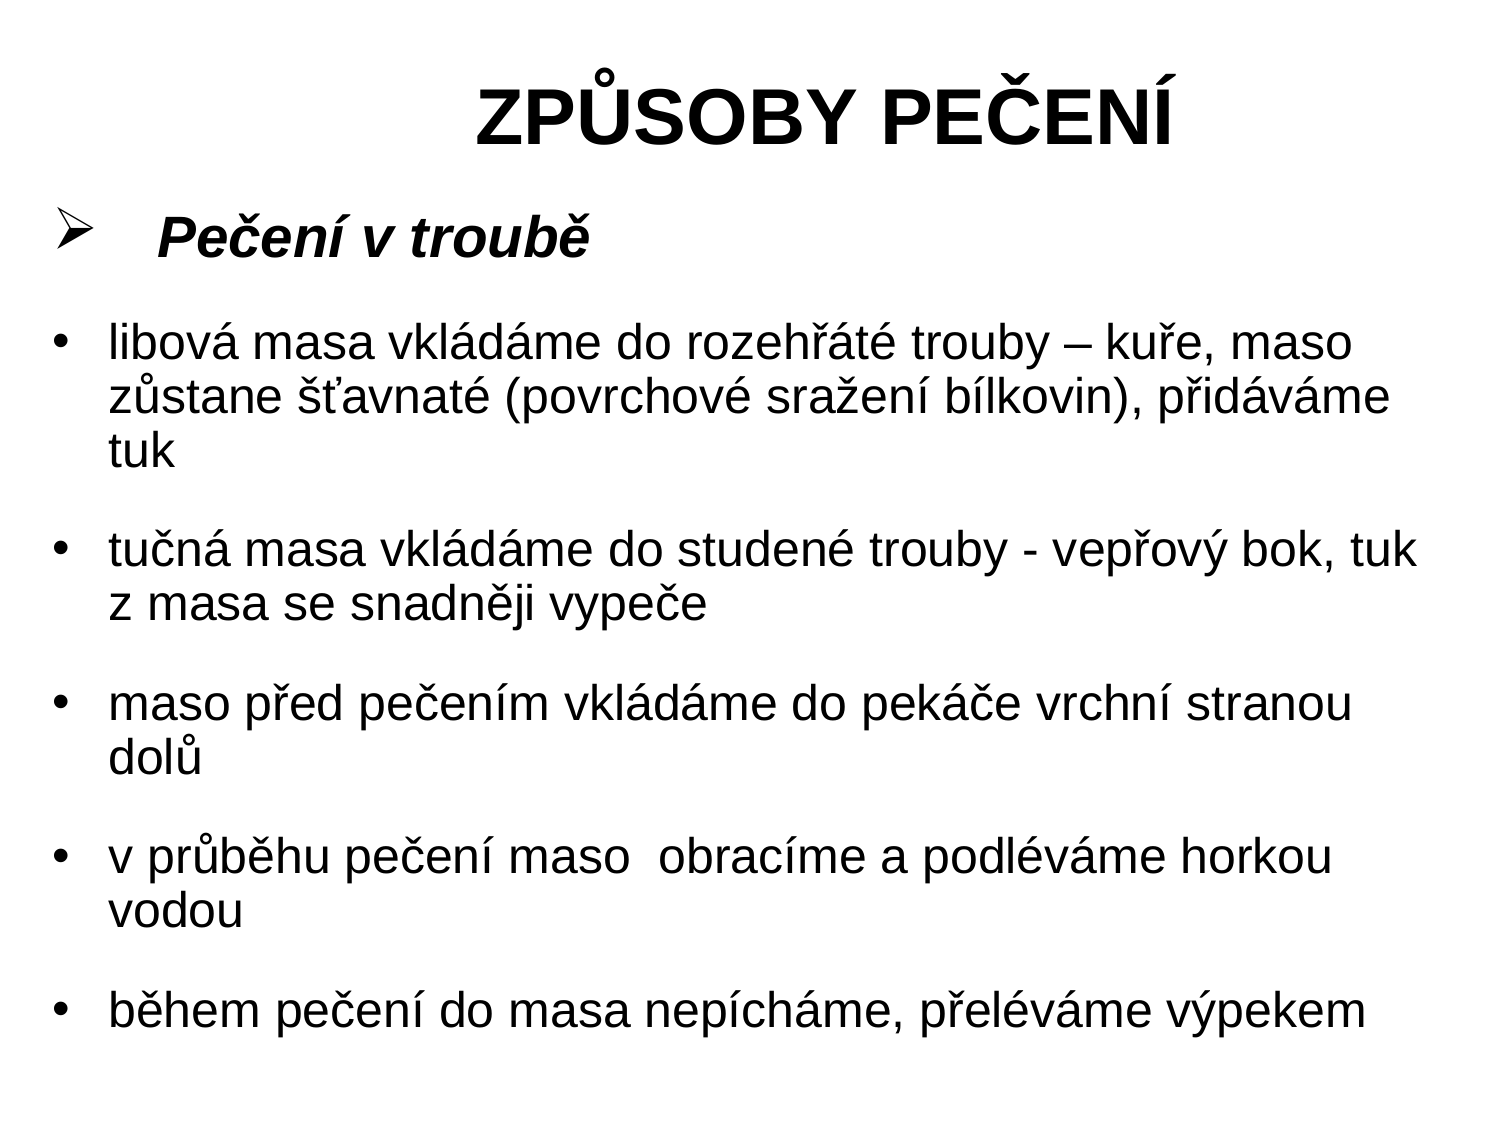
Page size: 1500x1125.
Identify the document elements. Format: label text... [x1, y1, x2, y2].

list Pečení v troubě libová masa vkládáme do rozehřáté trouby – kuře, maso zůstane šťavnaté (povrchové sražení bílkovin), přidáváme tuk tučná masa vkládáme do studené trouby - vepřový bok, tuk z masa se snadněji vypeče maso před pečením vkládáme do pekáče vrchní stranou dolů v průběhu pečení maso obracíme a podléváme horkou vodou během pečení do masa nepícháme, přeléváme výpekem [37, 199, 1450, 1125]
title ZPŮSOBY PEČENÍ [212, 50, 1438, 176]
